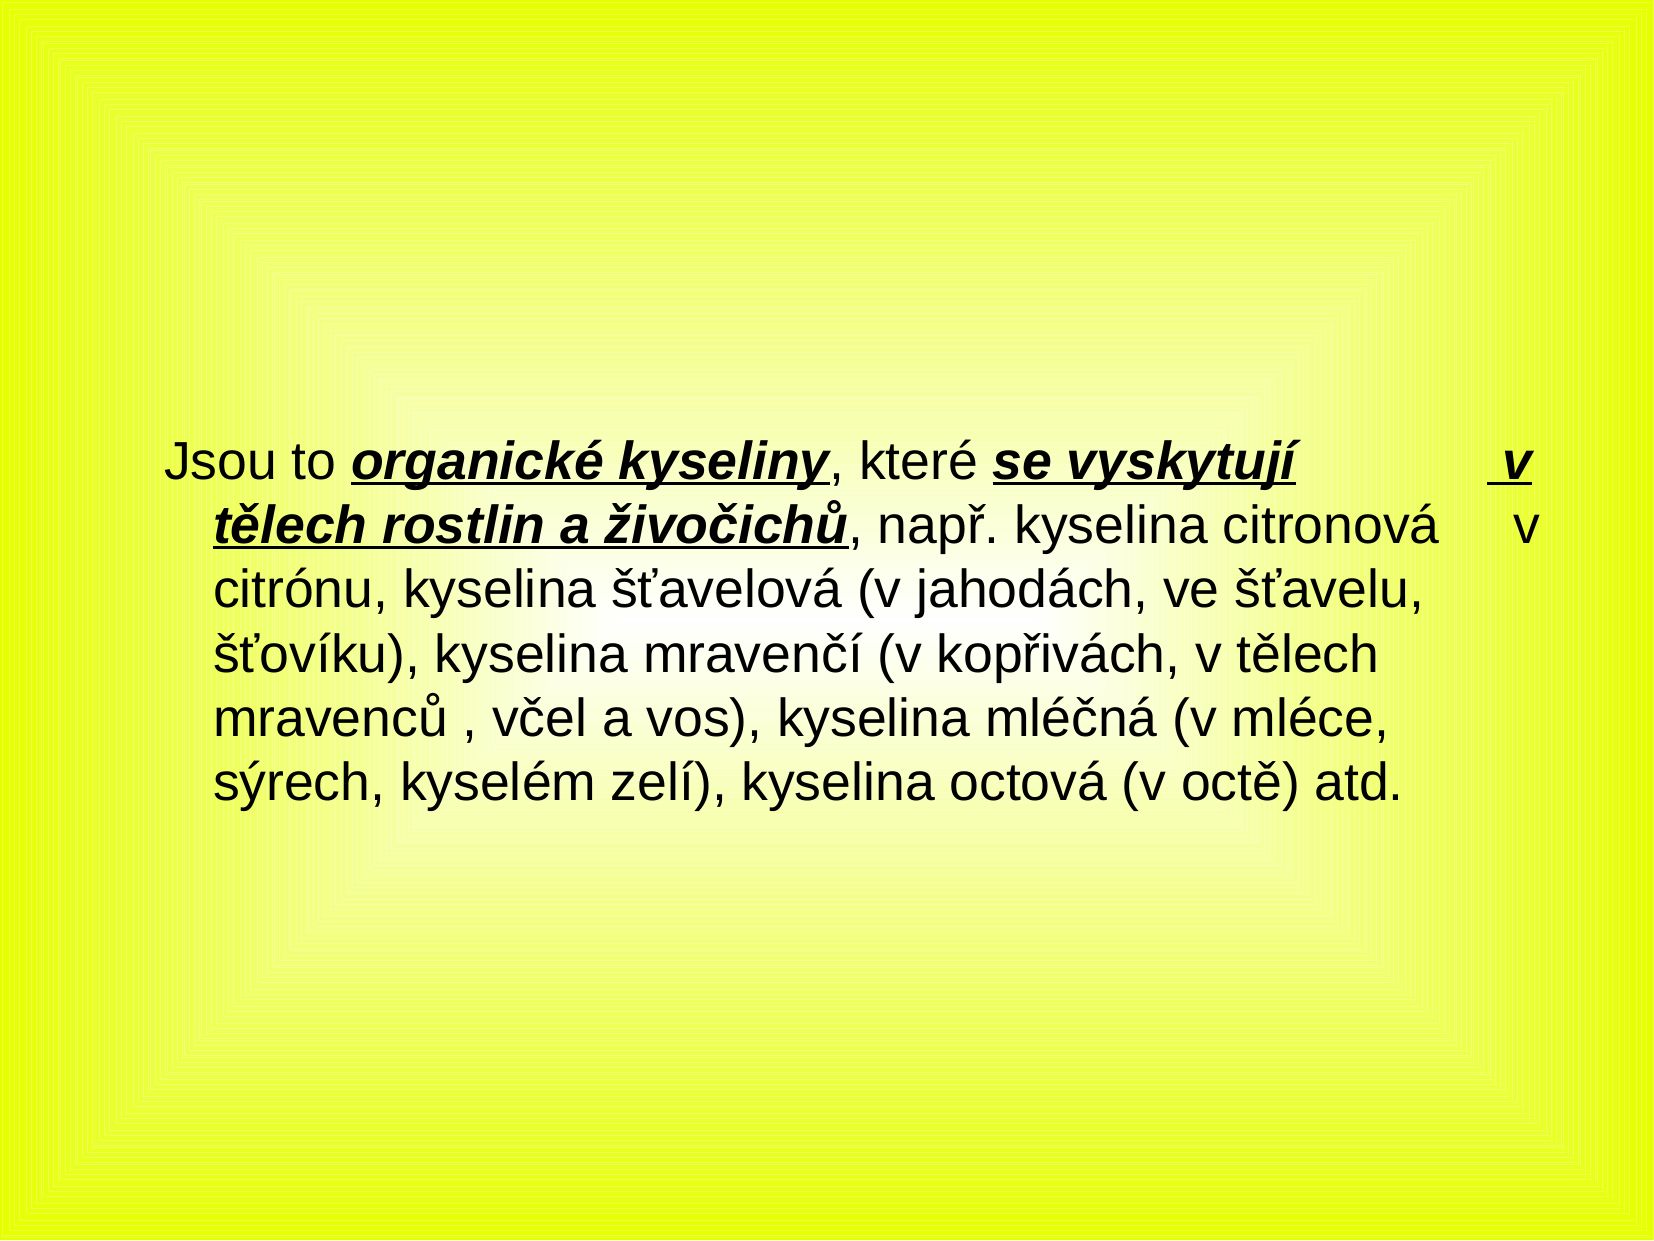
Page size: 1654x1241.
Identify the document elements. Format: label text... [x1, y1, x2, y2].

list Jsou to organické kyseliny, které se vyskytují v tělech rostlin a živočichů, např. kyselina citronová v citrónu, kyselina šťavelová (v jahodách, ve šťavelu, šťovíku), kyselina mravenčí (v kopřivách, v tělech mravenců , včel a vos), kyselina mléčná (v mléce, sýrech, kyselém zelí), kyselina octová (v octě) atd. [82, 425, 1571, 818]
